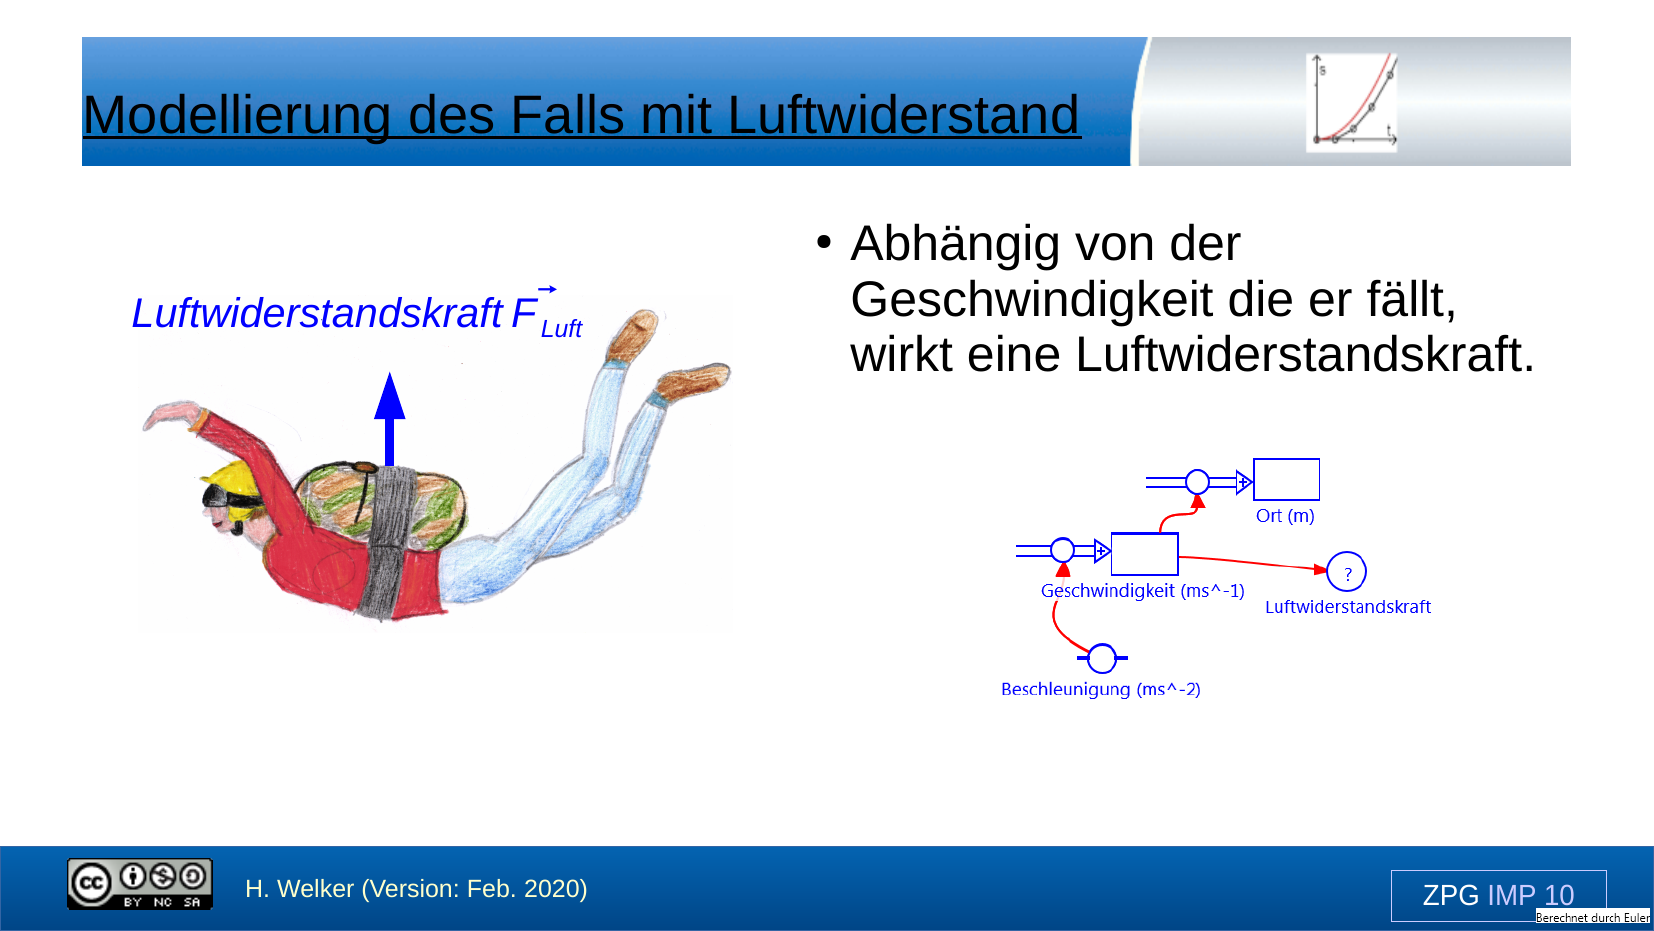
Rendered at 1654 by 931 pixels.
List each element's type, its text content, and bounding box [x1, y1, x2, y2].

picture [944, 389, 1654, 924]
text_box Abhängig von der Geschwindigkeit die er fällt, wirkt eine Luftwiderstandskraft. [815, 177, 1560, 421]
picture [138, 295, 733, 633]
chart [125, 282, 591, 343]
picture [67, 858, 213, 910]
title Modellierung des Falls mit Luftwiderstand [82, 37, 1571, 193]
